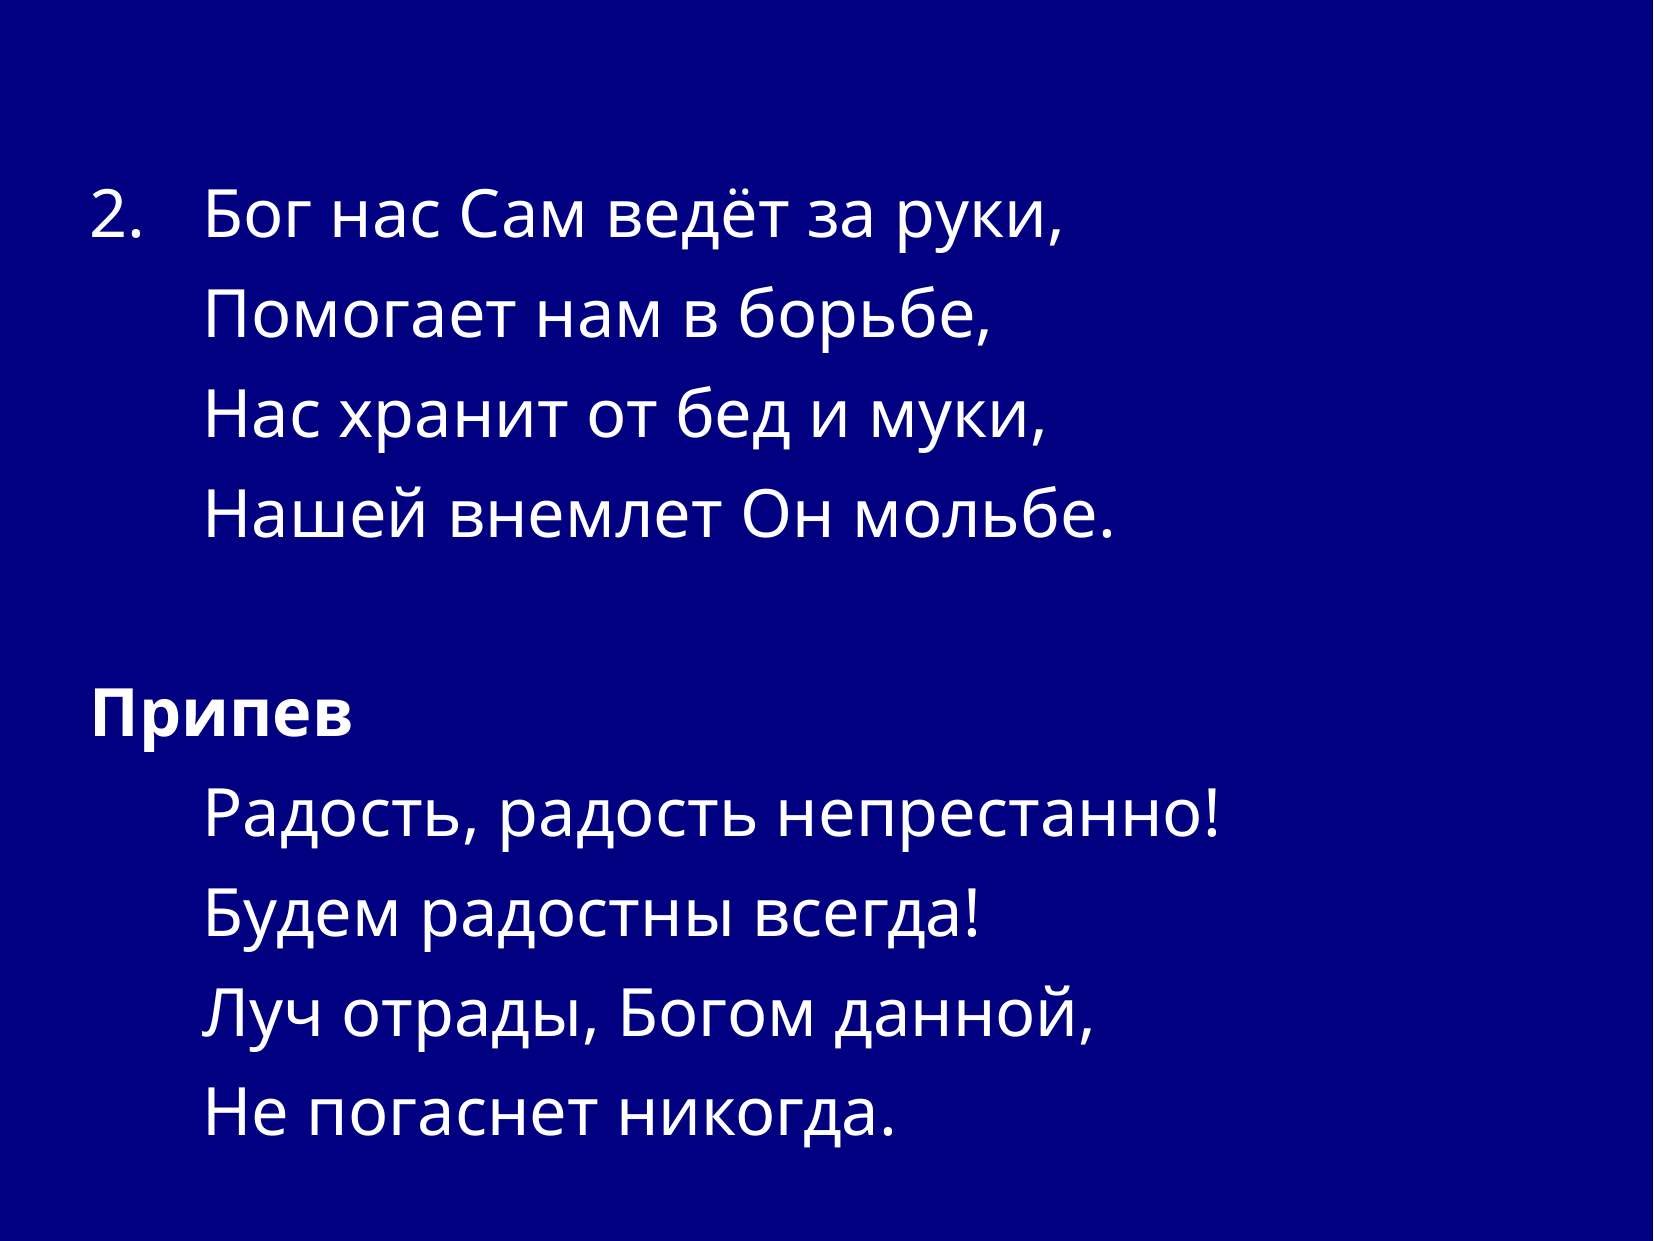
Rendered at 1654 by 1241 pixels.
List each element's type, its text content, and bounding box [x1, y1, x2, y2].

text_box 2. Бог нас Сам ведёт за руки, Помогает нам в борьбе, Нас хранит от бед и муки, Нашей внемлет Он мольбе. Припев Радость, радость непрестанно! Будем радостны всегда! Луч отрады, Богом данной, Не погаснет никогда. [75, 150, 1576, 1163]
